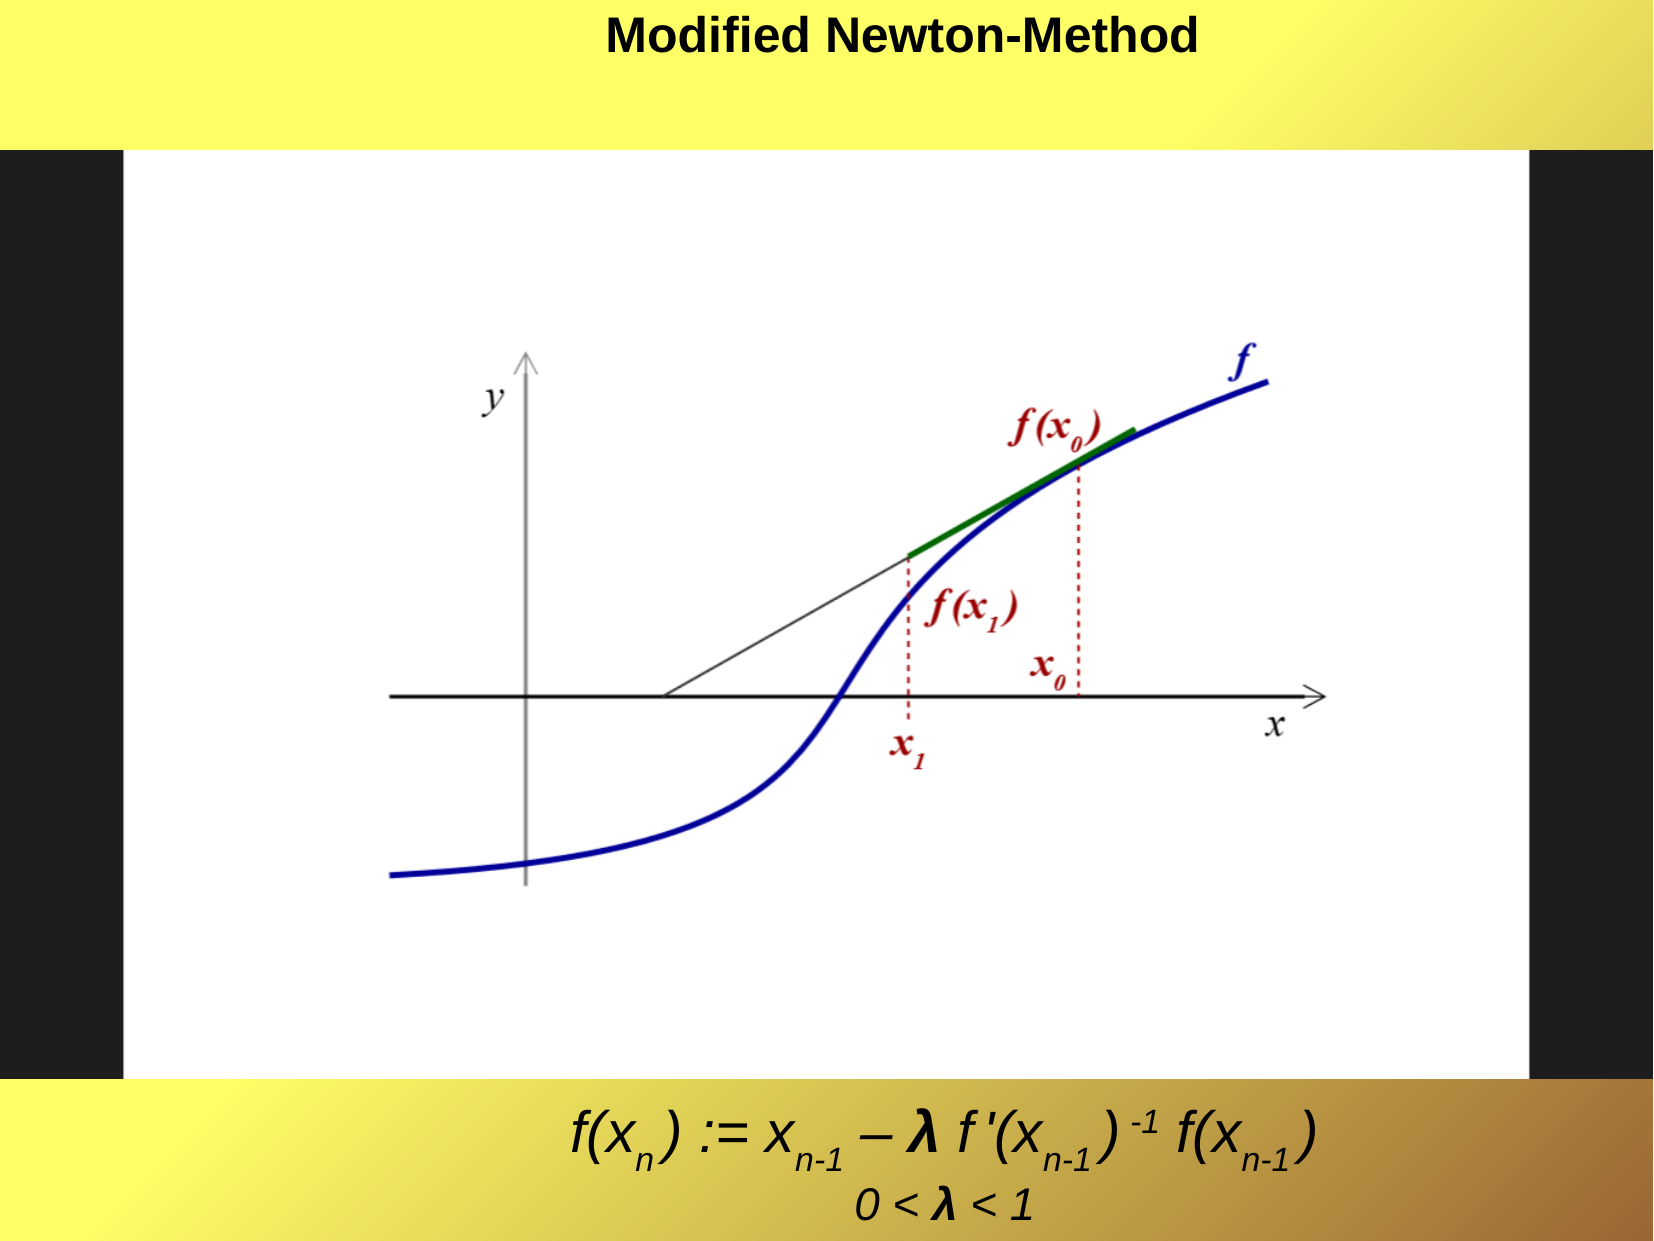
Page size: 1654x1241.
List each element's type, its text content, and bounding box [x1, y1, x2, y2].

text_box Modified Newton-Method [590, 0, 1565, 72]
picture [0, 150, 1653, 1079]
text_box f(xn ) := xn-1 – λ f '(xn-1 ) -1 f(xn-1 ) 0 < λ < 1 [501, 1092, 1388, 1241]
